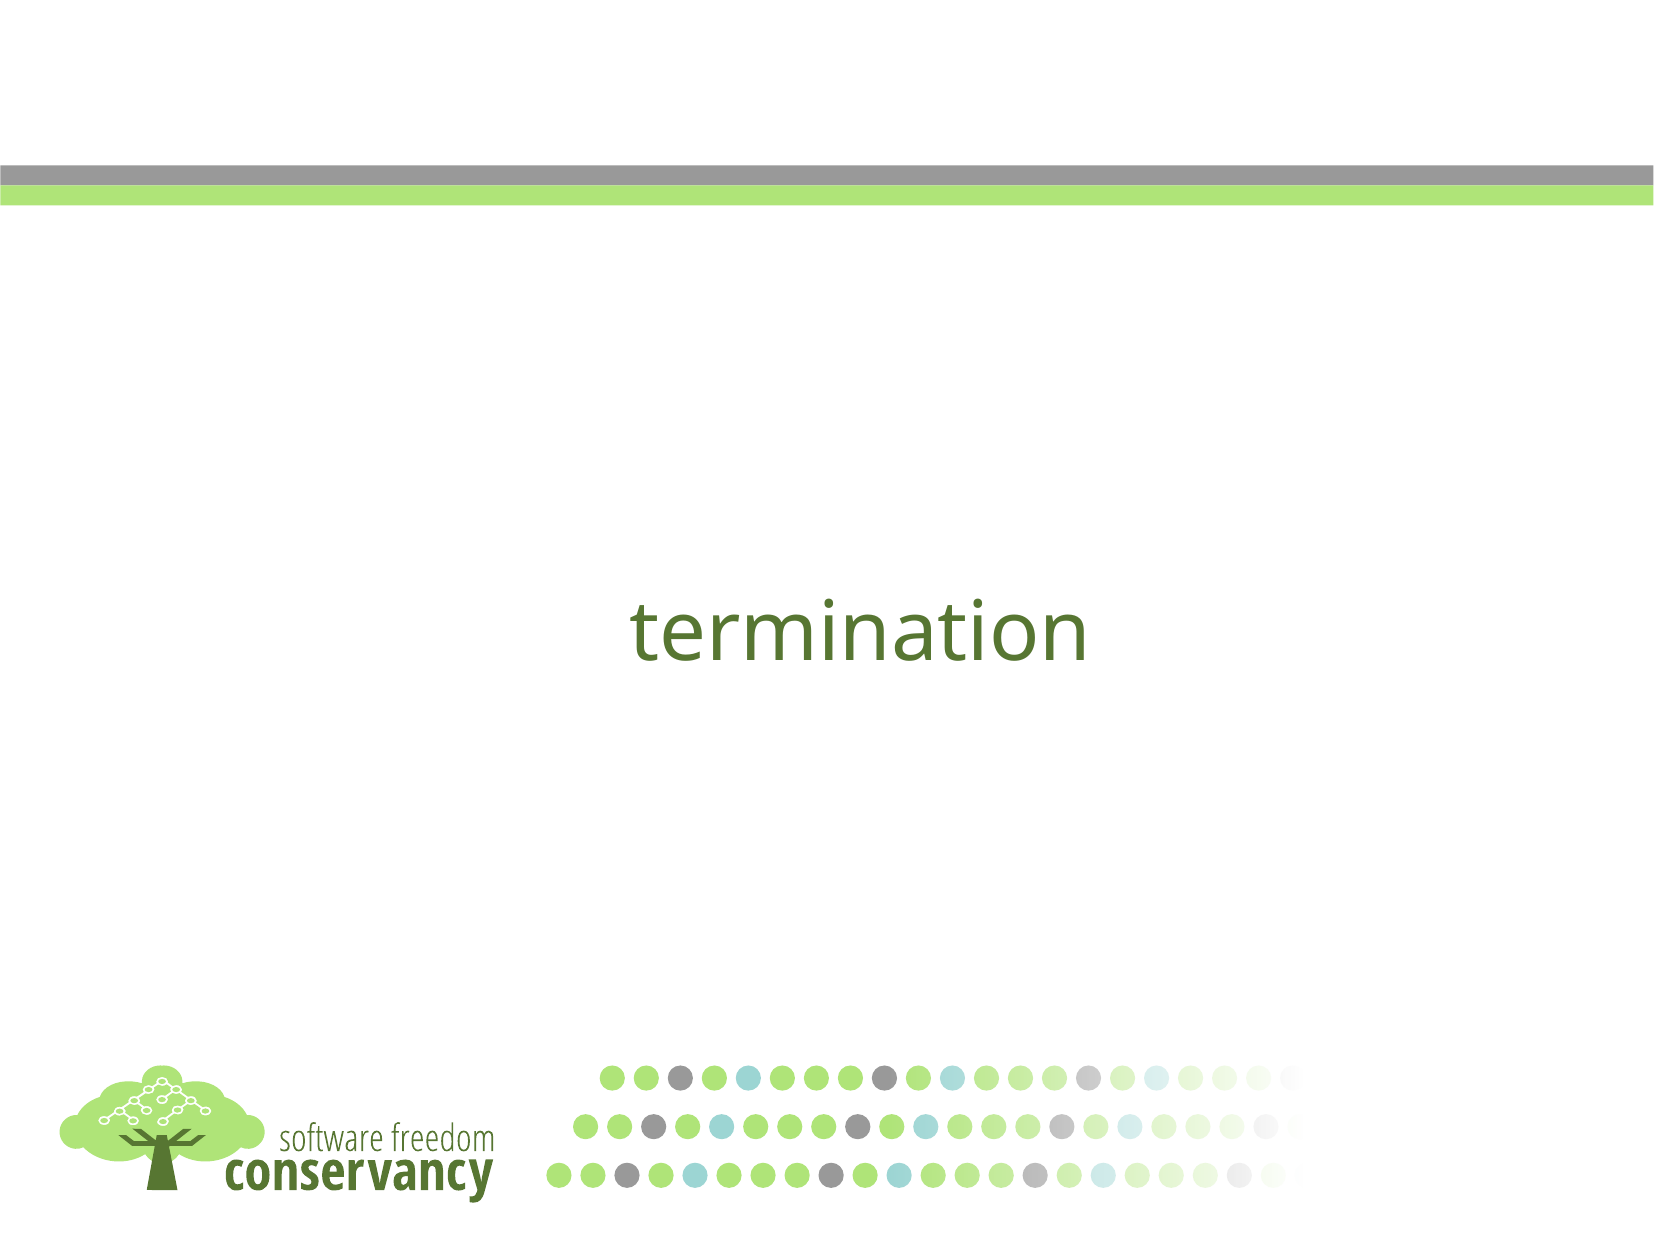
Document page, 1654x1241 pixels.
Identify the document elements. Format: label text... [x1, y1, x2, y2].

title termination [86, 525, 1606, 733]
